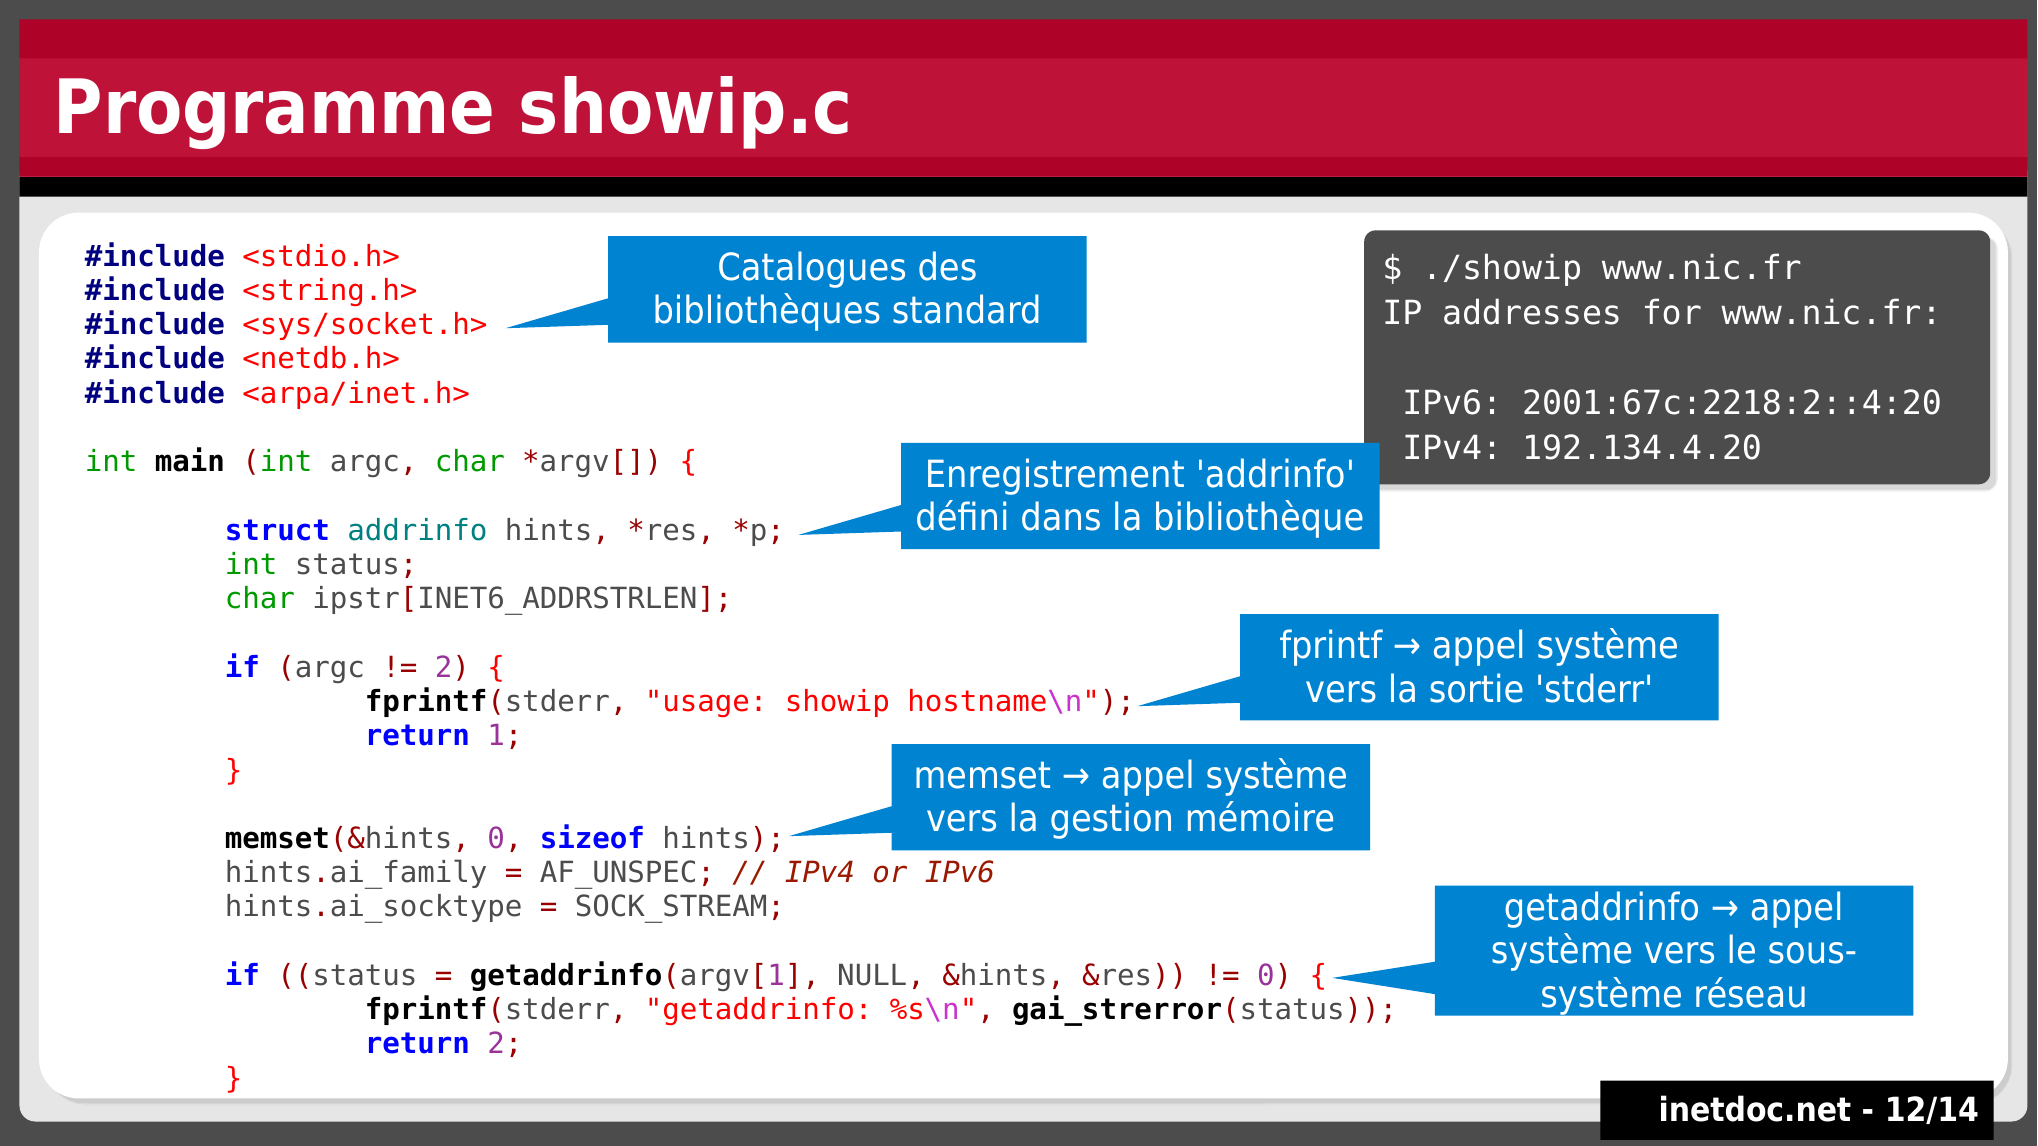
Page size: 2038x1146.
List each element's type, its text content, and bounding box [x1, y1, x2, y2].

text_box Catalogues des bibliothèques standard [505, 236, 1087, 343]
text_box Programme showip.c [19, 59, 2028, 157]
text_box memset → appel système vers la gestion mémoire [788, 744, 1371, 851]
text_box inetdoc.net - <numéro>/14 [1600, 1080, 1994, 1140]
text_box [19, 157, 2028, 1122]
text_box $ ./showip www.nic.fr IP addresses for www.nic.fr: IPv6: 2001:67c:2218:2::4:20 IPv4: 192.134.4.20 [1364, 230, 1991, 485]
text_box fprintf → appel système vers la sortie 'stderr' [1137, 614, 1719, 721]
text_box getaddrinfo → appel système vers le sous-système réseau [1332, 885, 1914, 1016]
text_box [19, 19, 2028, 59]
text_box Enregistrement 'addrinfo' défini dans la bibliothèque [798, 442, 1380, 550]
text_box #include <stdio.h> #include <string.h> #include <sys/socket.h> #include <netdb.h> #include <arpa/inet.h> int main (int argc, char *argv[]) { struct addrinfo hints, *res, *p; int status; char ipstr[INET6_ADDRSTRLEN]; if (argc != 2) { fprintf(stderr, "usage: showip hostname\n"); return 1; } memset(&hints, 0, sizeof hints); hints.ai_family = AF_UNSPEC; // IPv4 or IPv6 hints.ai_socktype = SOCK_STREAM; if ((status = getaddrinfo(argv[1], NULL, &hints, &res)) != 0) { fprintf(stderr, "getaddrinfo: %s\n", gai_strerror(status)); return 2; } [38, 212, 2008, 1099]
